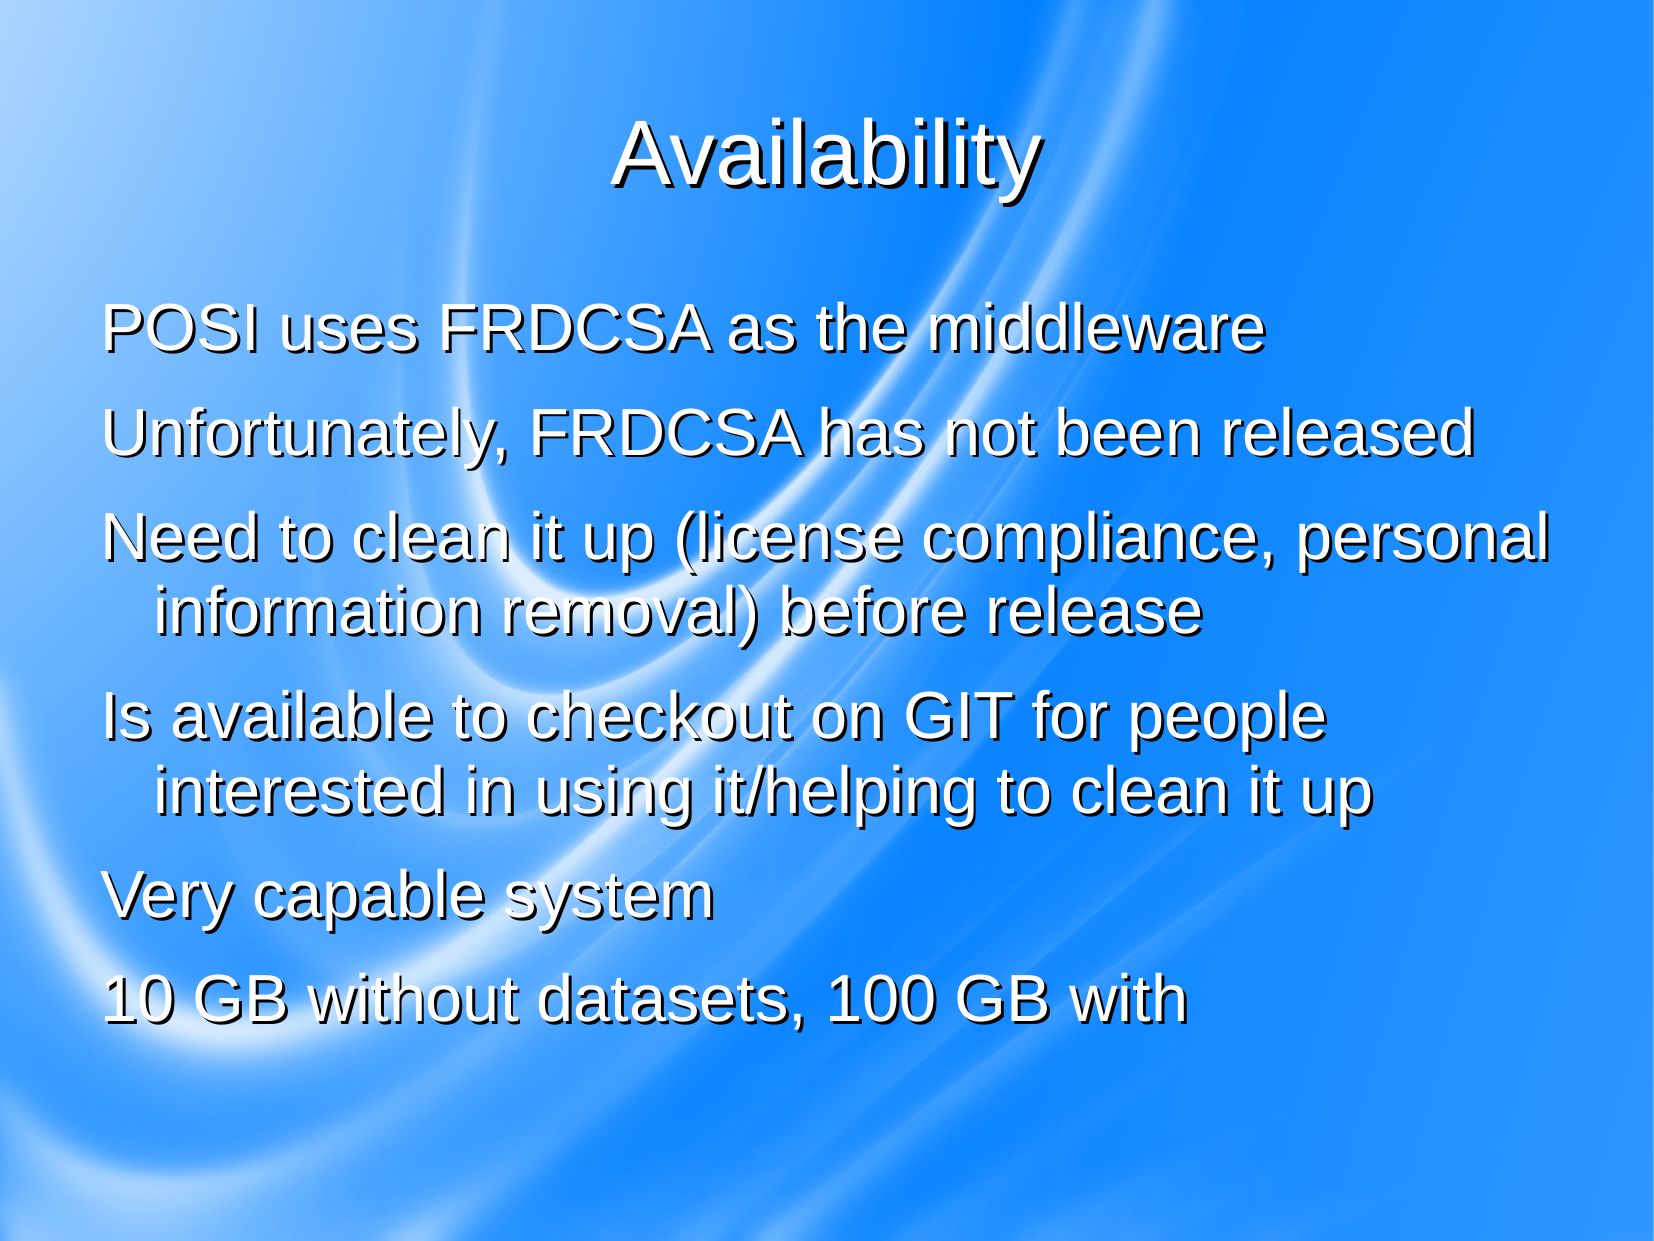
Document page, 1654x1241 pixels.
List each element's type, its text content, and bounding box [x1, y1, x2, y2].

list POSI uses FRDCSA as the middleware Unfortunately, FRDCSA has not been released Need to clean it up (license compliance, personal information removal) before release Is available to checkout on GIT for people interested in using it/helping to clean it up Very capable system 10 GB without datasets, 100 GB with [82, 290, 1571, 1103]
title Availability [82, 56, 1571, 250]
picture [0, 0, 1654, 1241]
